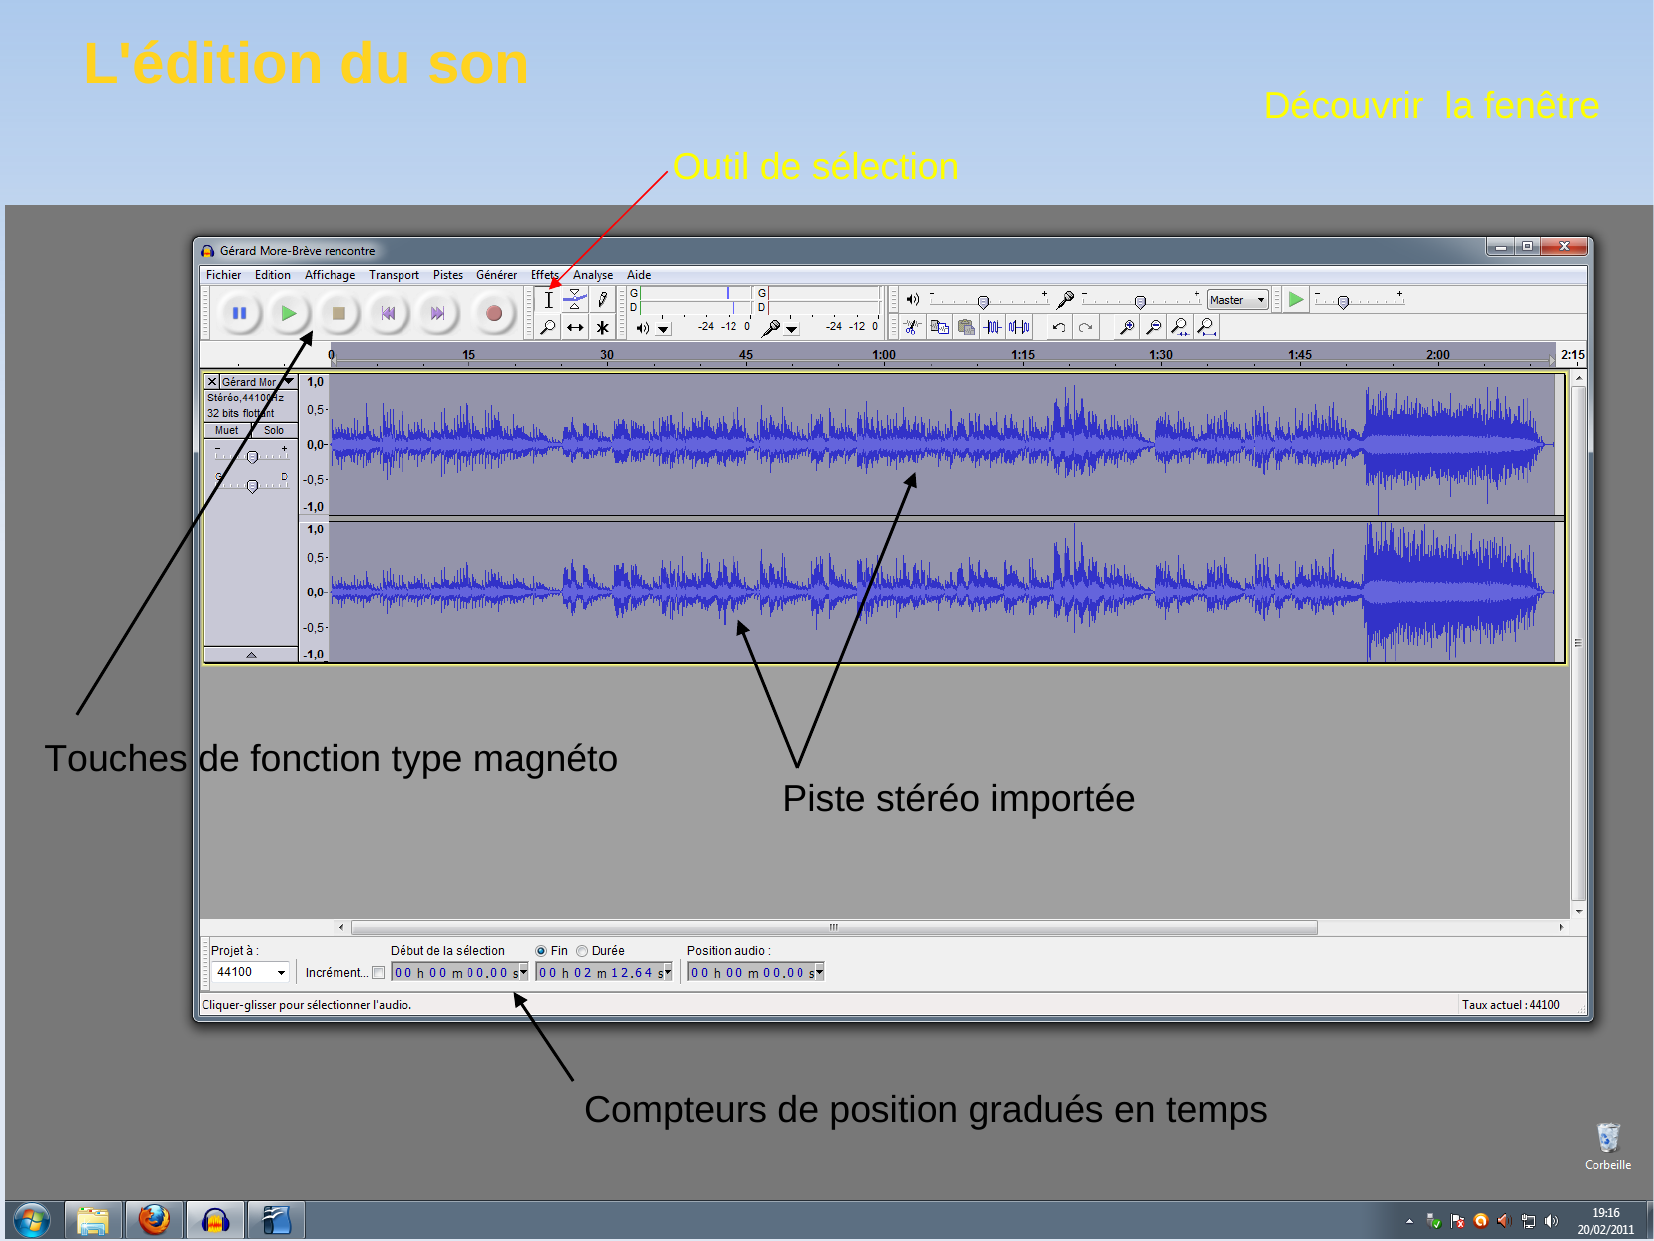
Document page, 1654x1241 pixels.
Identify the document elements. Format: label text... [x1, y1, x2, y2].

text_box Outil de sélection [657, 135, 975, 193]
picture [0, 0, 1654, 1239]
title [0, 206, 1654, 1241]
text_box L'édition du son [5, 17, 609, 107]
text_box Découvrir la fenêtre [1210, 29, 1654, 129]
text_box Touches de fonction type magnéto [29, 728, 634, 786]
text_box Compteurs de position gradués en temps [569, 1079, 1284, 1136]
text_box Piste stéréo importée [767, 767, 1152, 825]
